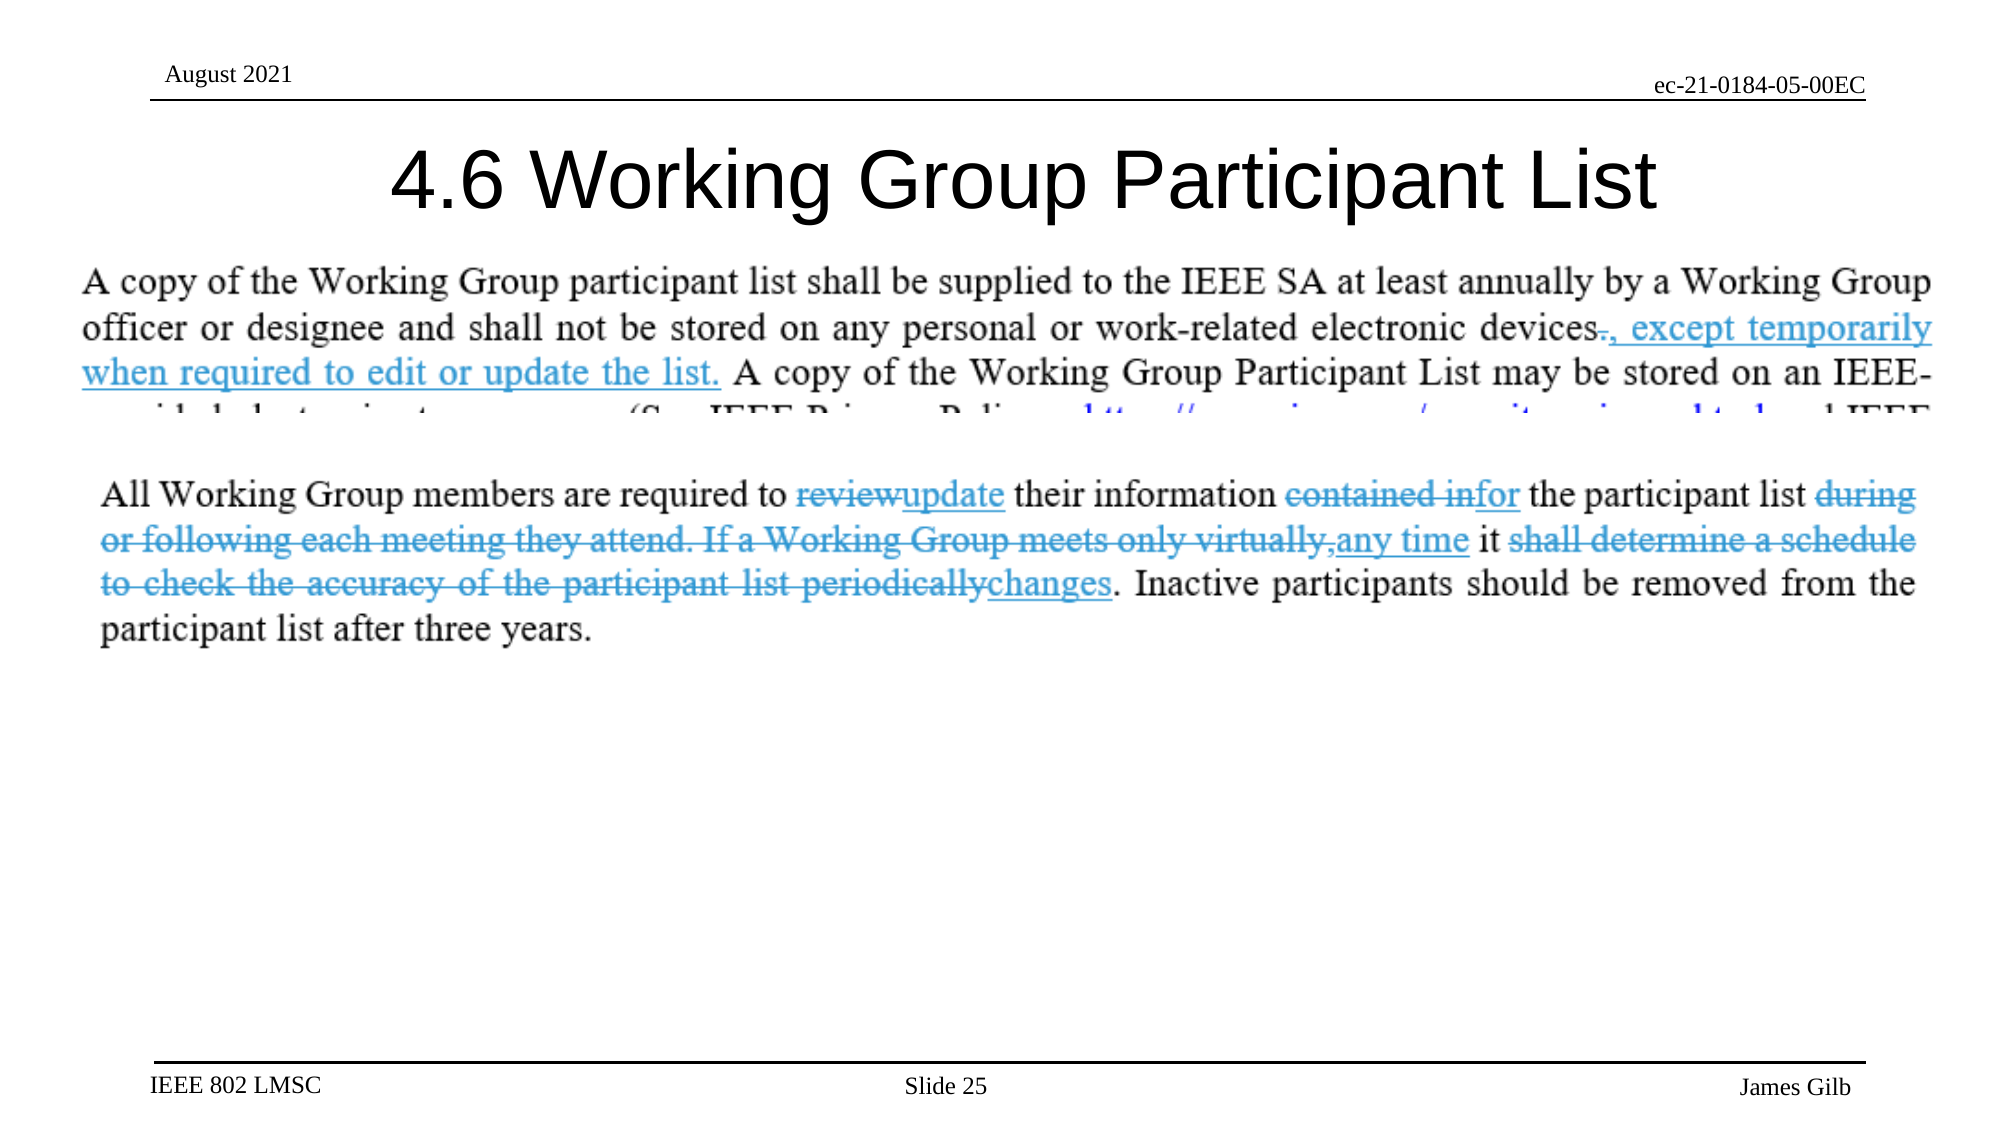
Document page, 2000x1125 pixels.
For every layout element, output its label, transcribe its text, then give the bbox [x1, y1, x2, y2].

picture [92, 458, 1931, 664]
title 4.6 Working Group Participant List [149, 112, 1900, 238]
picture [75, 259, 1951, 413]
